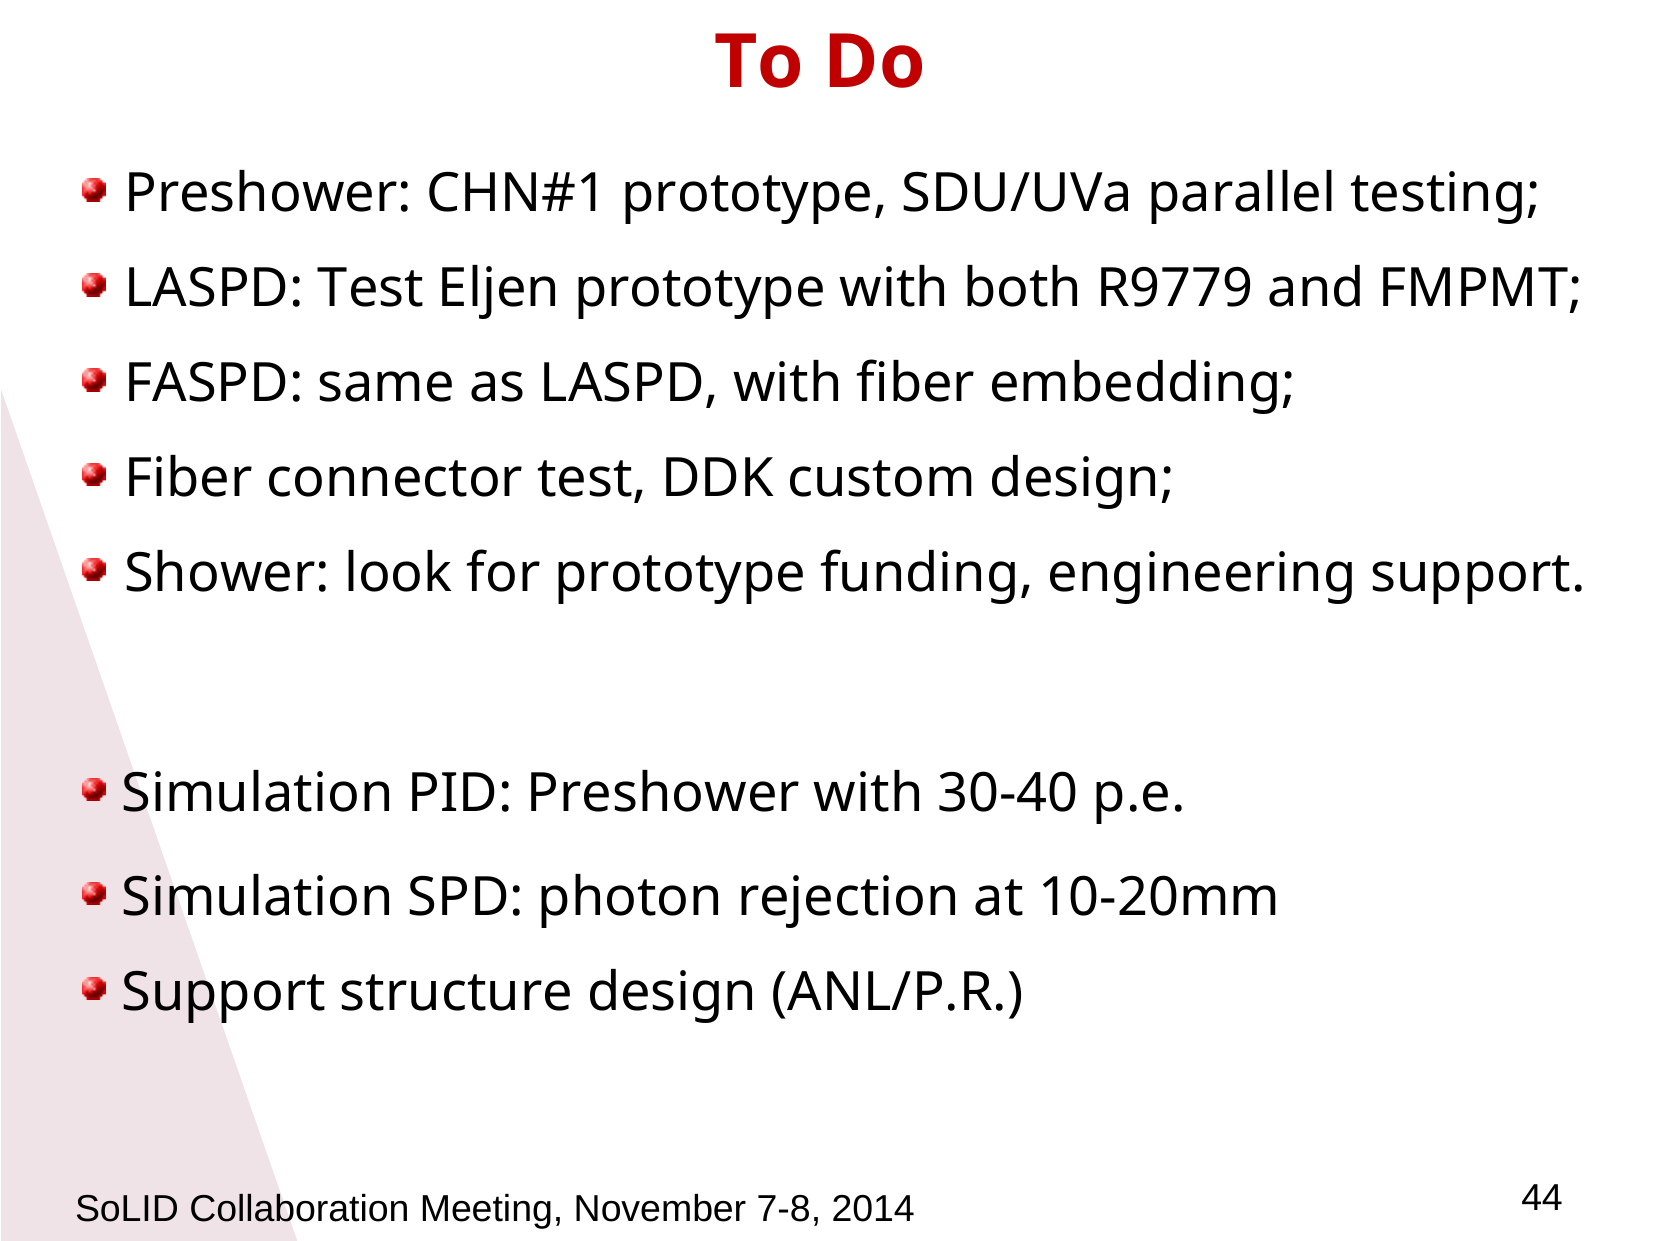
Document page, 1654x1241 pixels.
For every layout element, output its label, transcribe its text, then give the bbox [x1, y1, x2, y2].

text_box Preshower: CHN#1 prototype, SDU/UVa parallel testing; LASPD: Test Eljen prototype with both R9779 and FMPMT; FASPD: same as LASPD, with fiber embedding; Fiber connector test, DDK custom design; Shower: look for prototype funding, engineering support. Simulation PID: Preshower with 30-40 p.e. Simulation SPD: photon rejection at 10-20mm Support structure design (ANL/P.R.) [45, 150, 1653, 1088]
title To Do [68, 13, 1571, 150]
